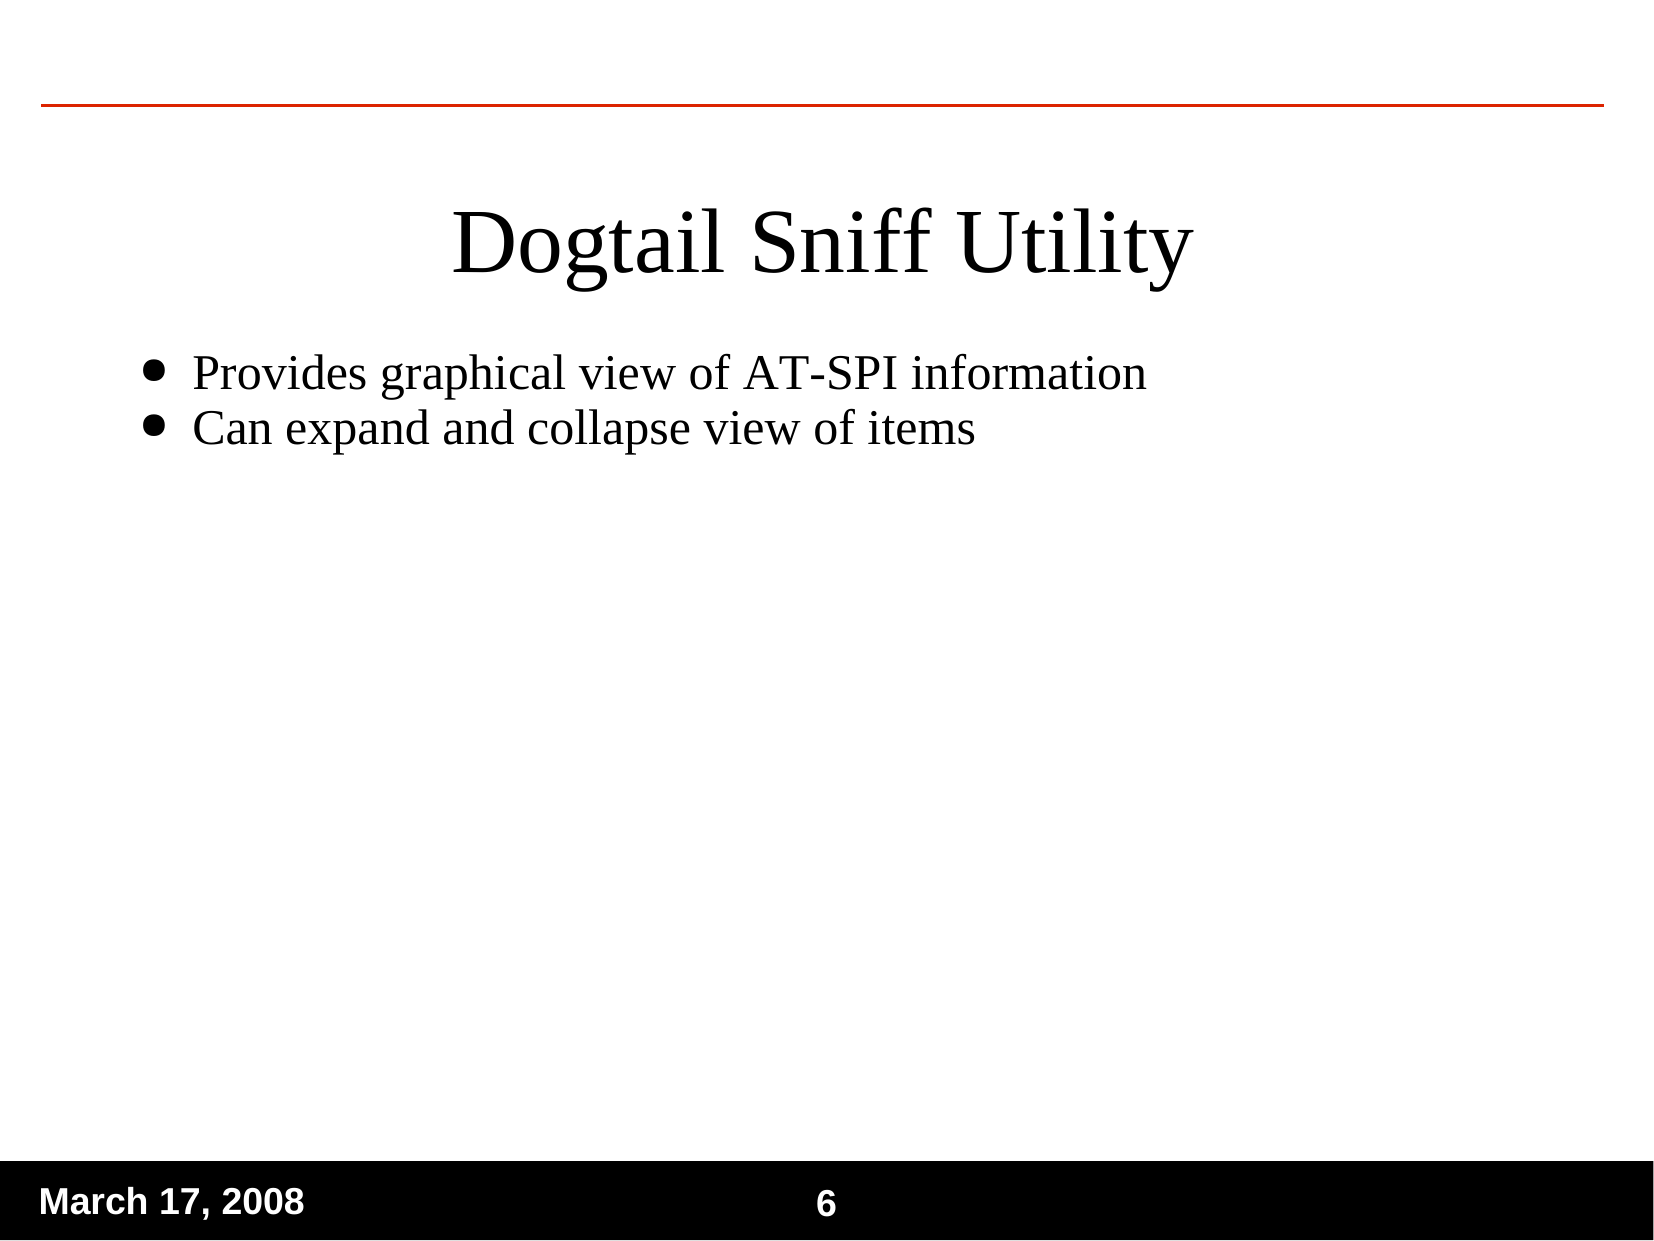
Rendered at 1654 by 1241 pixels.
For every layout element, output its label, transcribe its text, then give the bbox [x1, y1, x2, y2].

title Dogtail Sniff Utility [117, 137, 1530, 346]
list Provides graphical view of AT-SPI information Can expand and collapse view of items [121, 344, 1534, 1127]
